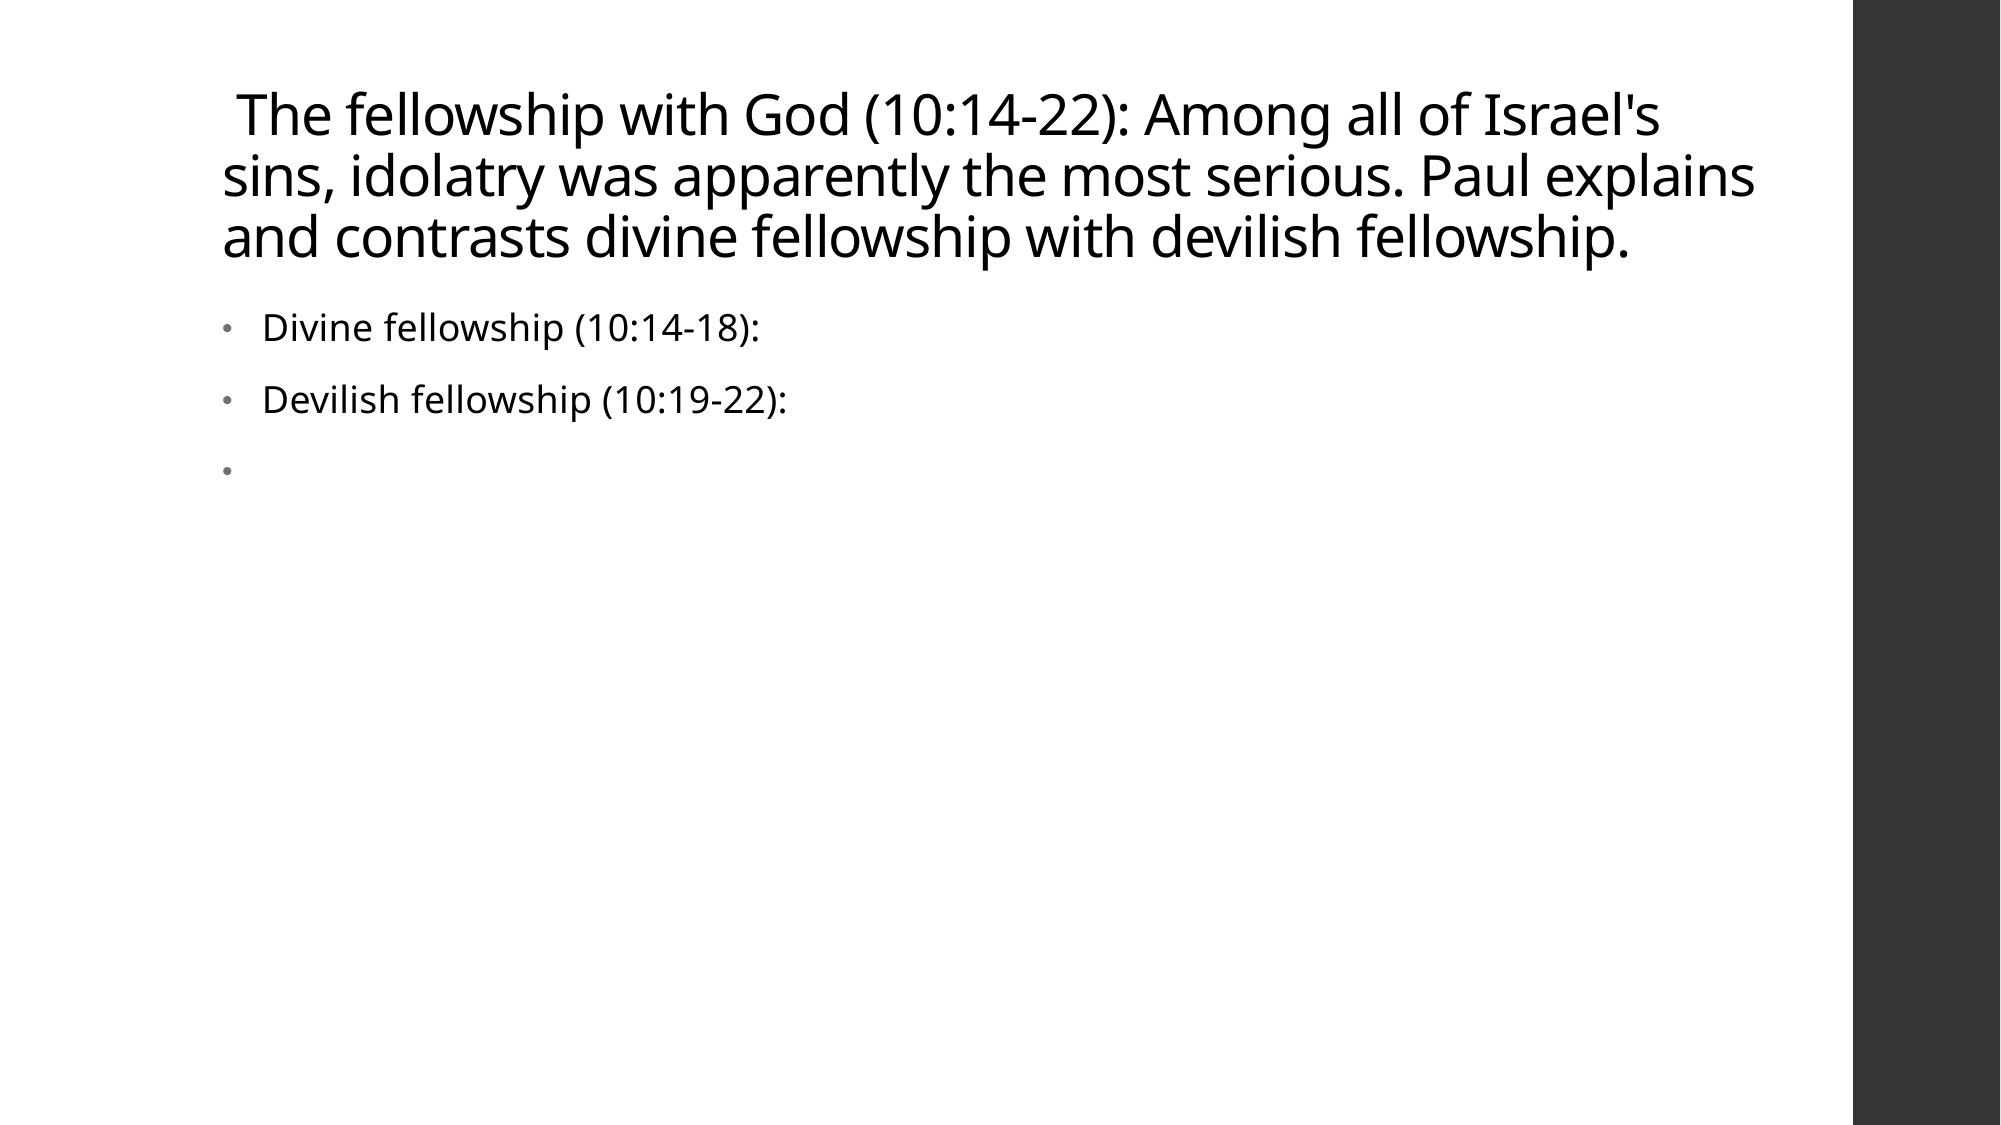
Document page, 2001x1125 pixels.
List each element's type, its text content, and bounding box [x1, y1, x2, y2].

title The fellowship with God (10:14-22): Among all of Israel's sins, idolatry was apparently the most serious. Paul explains and contrasts divine fellowship with devilish fellowship. [206, 60, 1797, 278]
list Divine fellowship (10:14-18): Devilish fellowship (10:19-22): [206, 299, 1617, 1014]
